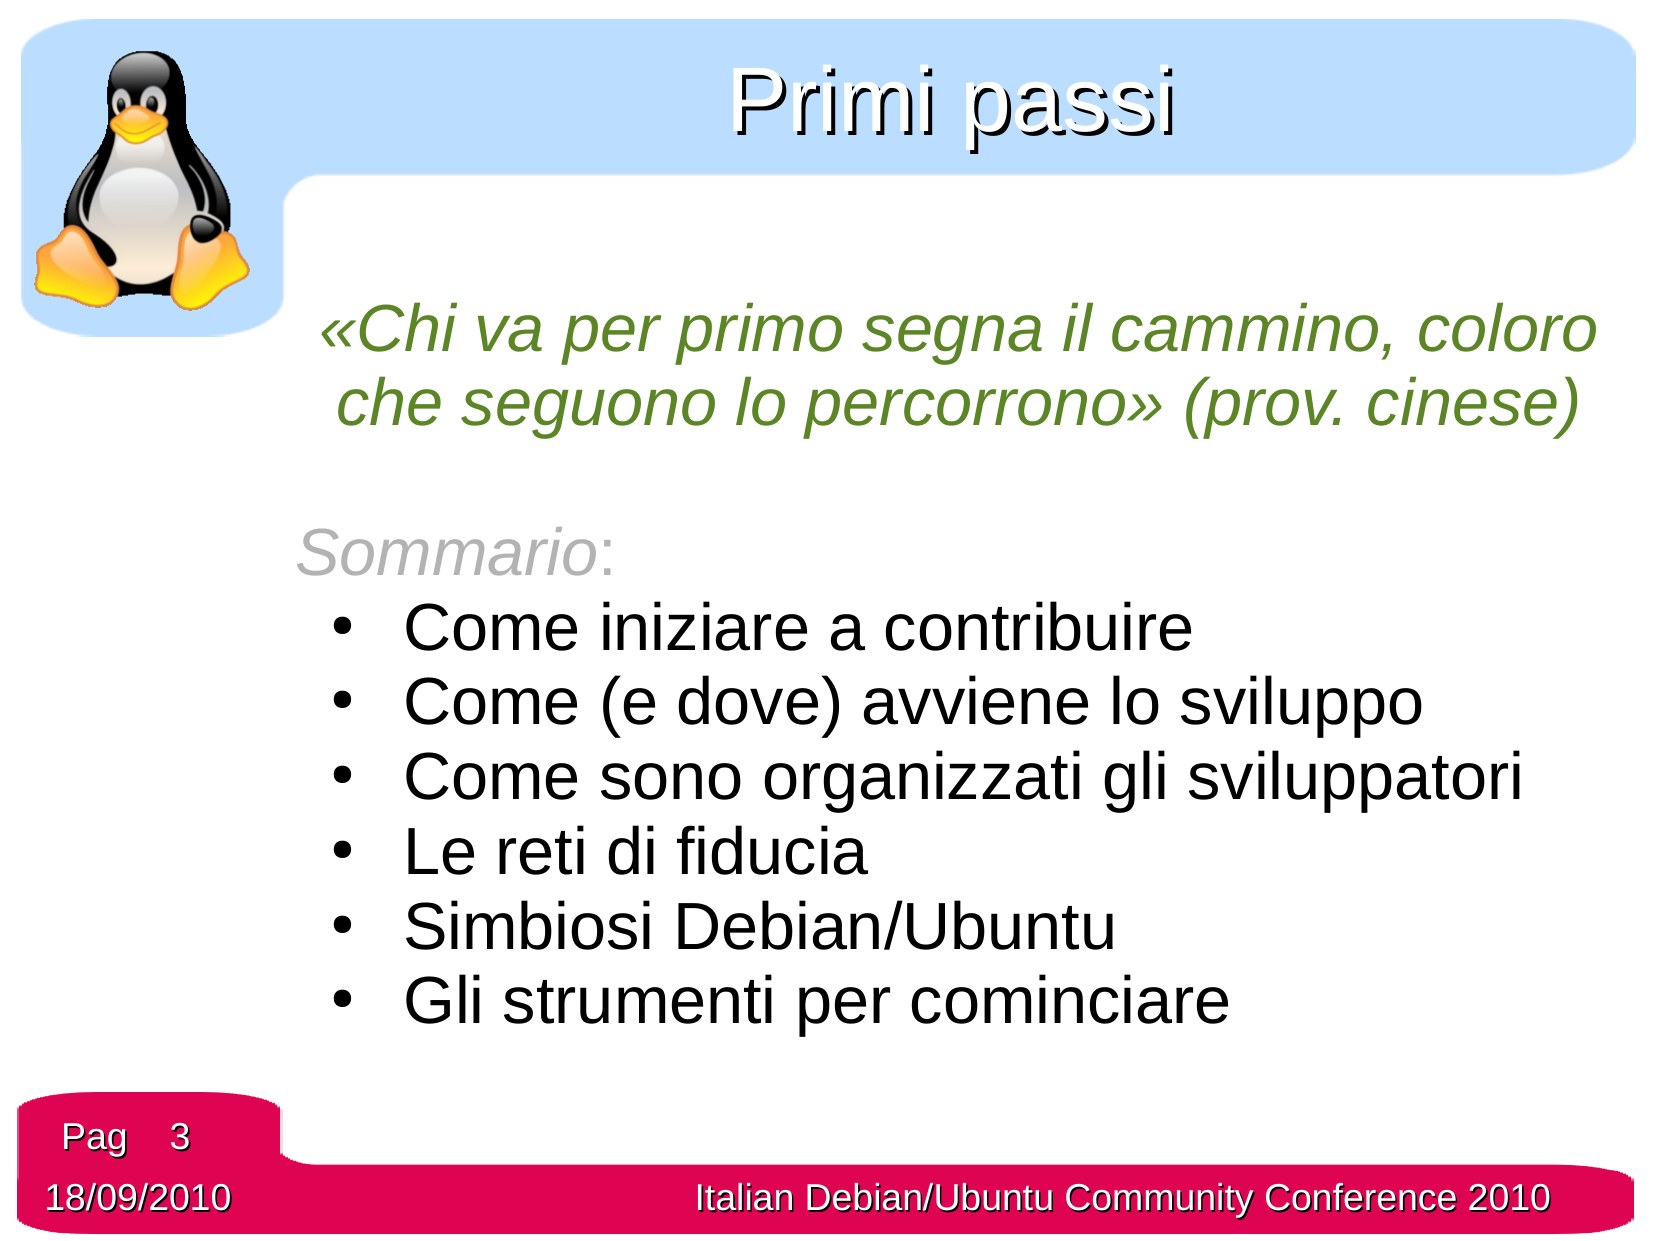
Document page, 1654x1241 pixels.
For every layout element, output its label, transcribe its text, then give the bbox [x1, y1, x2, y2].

text_box 18/09/2010 [29, 1169, 296, 1241]
subtitle «Chi va per primo segna il cammino, coloro che seguono lo percorrono» (prov. cinese) Sommario: Come iniziare a contribuire Come (e dove) avviene lo sviluppo Come sono organizzati gli sviluppatori Le reti di fiducia Simbiosi Debian/Ubuntu Gli strumenti per cominciare [295, 206, 1625, 1123]
text_box Pag <numero> [46, 1108, 266, 1182]
picture [21, 19, 1636, 337]
text_box Italian Debian/Ubuntu Community Conference 2010 [680, 1169, 1566, 1241]
picture [17, 1092, 1634, 1234]
title Primi passi [265, 3, 1636, 196]
